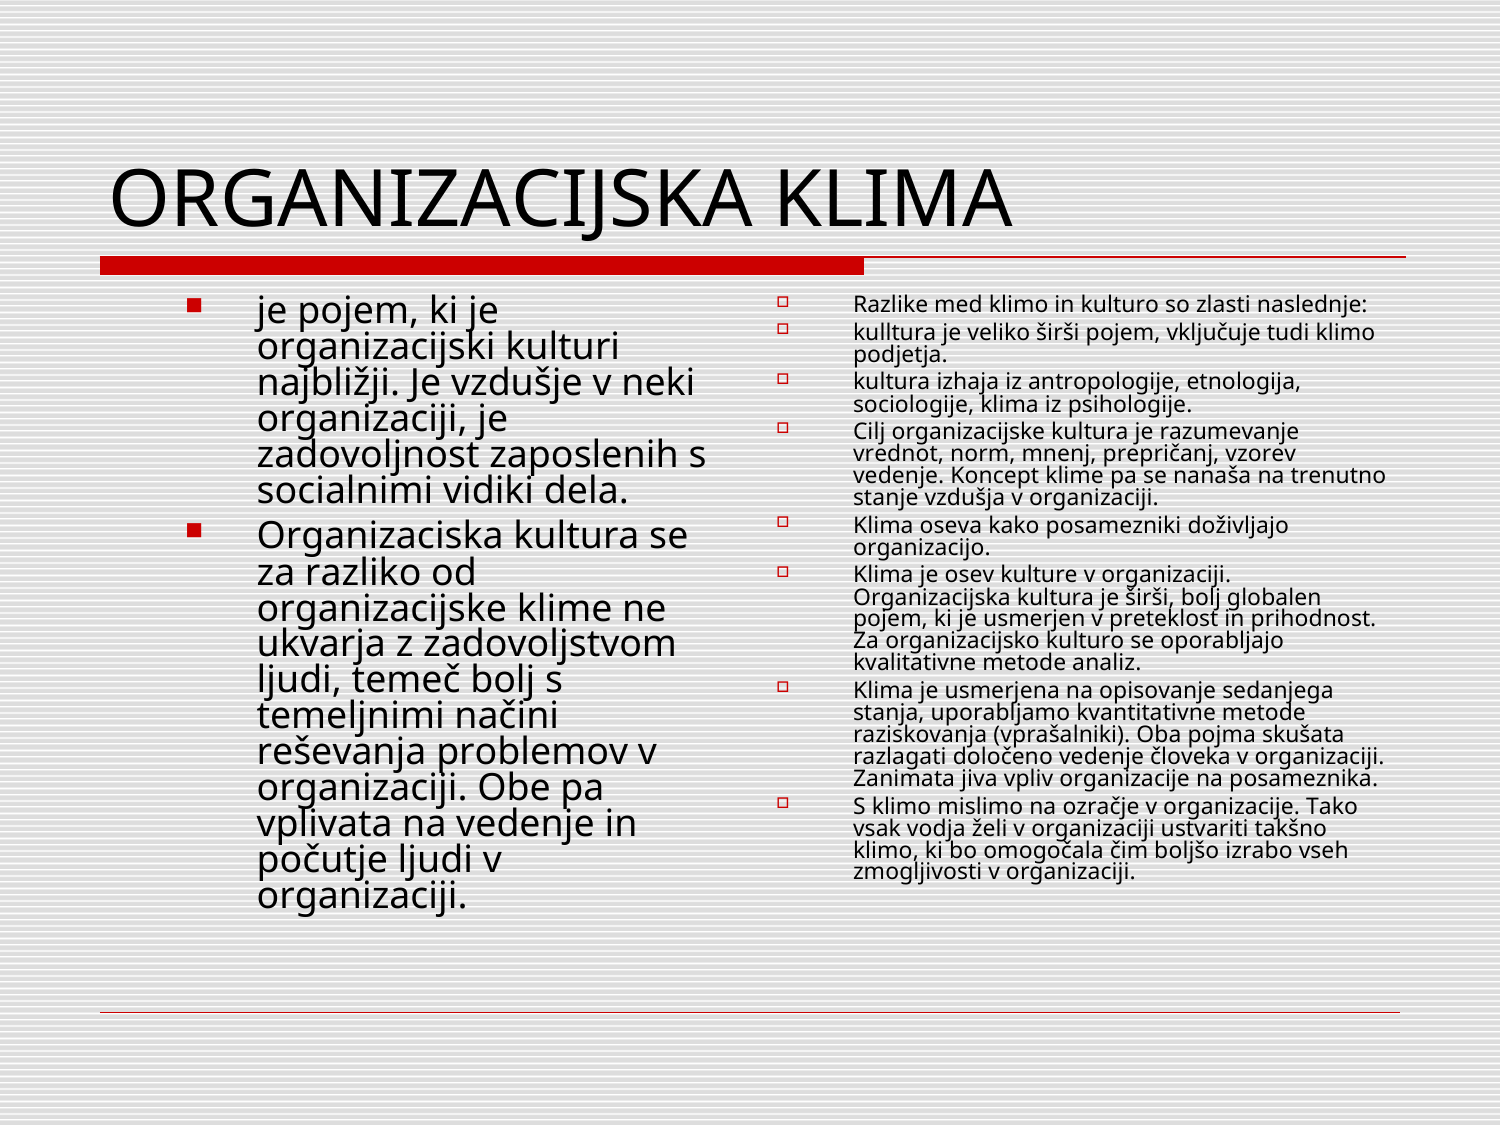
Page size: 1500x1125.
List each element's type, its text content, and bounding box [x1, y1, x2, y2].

picture [0, 0, 1500, 1125]
list Razlike med klimo in kulturo so zlasti naslednje: kulltura je veliko širši pojem, vključuje tudi klimo podjetja. kultura izhaja iz antropologije, etnologija, sociologije, klima iz psihologije. Cilj organizacijske kultura je razumevanje vrednot, norm, mnenj, prepričanj, vzorev vedenje. Koncept klime pa se nanaša na trenutno stanje vzdušja v organizaciji. Klima oseva kako posamezniki doživljajo organizacijo. Klima je osev kulture v organizaciji. Organizacijska kultura je širši, bolj globalen pojem, ki je usmerjen v preteklost in prihodnost. Za organizacijsko kulturo se oporabljajo kvalitativne metode analiz. Klima je usmerjena na opisovanje sedanjega stanja, uporabljamo kvantitativne metode raziskovanja (vprašalniki). Oba pojma skušata razlagati določeno vedenje človeka v organizaciji. Zanimata jiva vpliv organizacije na posameznika. S klimo mislimo na ozračje v organizacije. Tako vsak vodja želi v organizaciji ustvariti takšno klimo, ki bo omogočala čim boljšo izrabo vseh zmogljivosti v organizaciji. [761, 287, 1406, 988]
title ORGANIZACIJSKA KLIMA [94, 49, 1407, 250]
list je pojem, ki je organizacijski kulturi najbližji. Je vzdušje v neki organizaciji, je zadovoljnost zaposlenih s socialnimi vidiki dela. Organizaciska kultura se za razliko od organizacijske klime ne ukvarja z zadovoljstvom ljudi, temeč bolj s temeljnimi načini reševanja problemov v organizaciji. Obe pa vplivata na vedenje in počutje ljudi v organizaciji. [92, 287, 738, 988]
